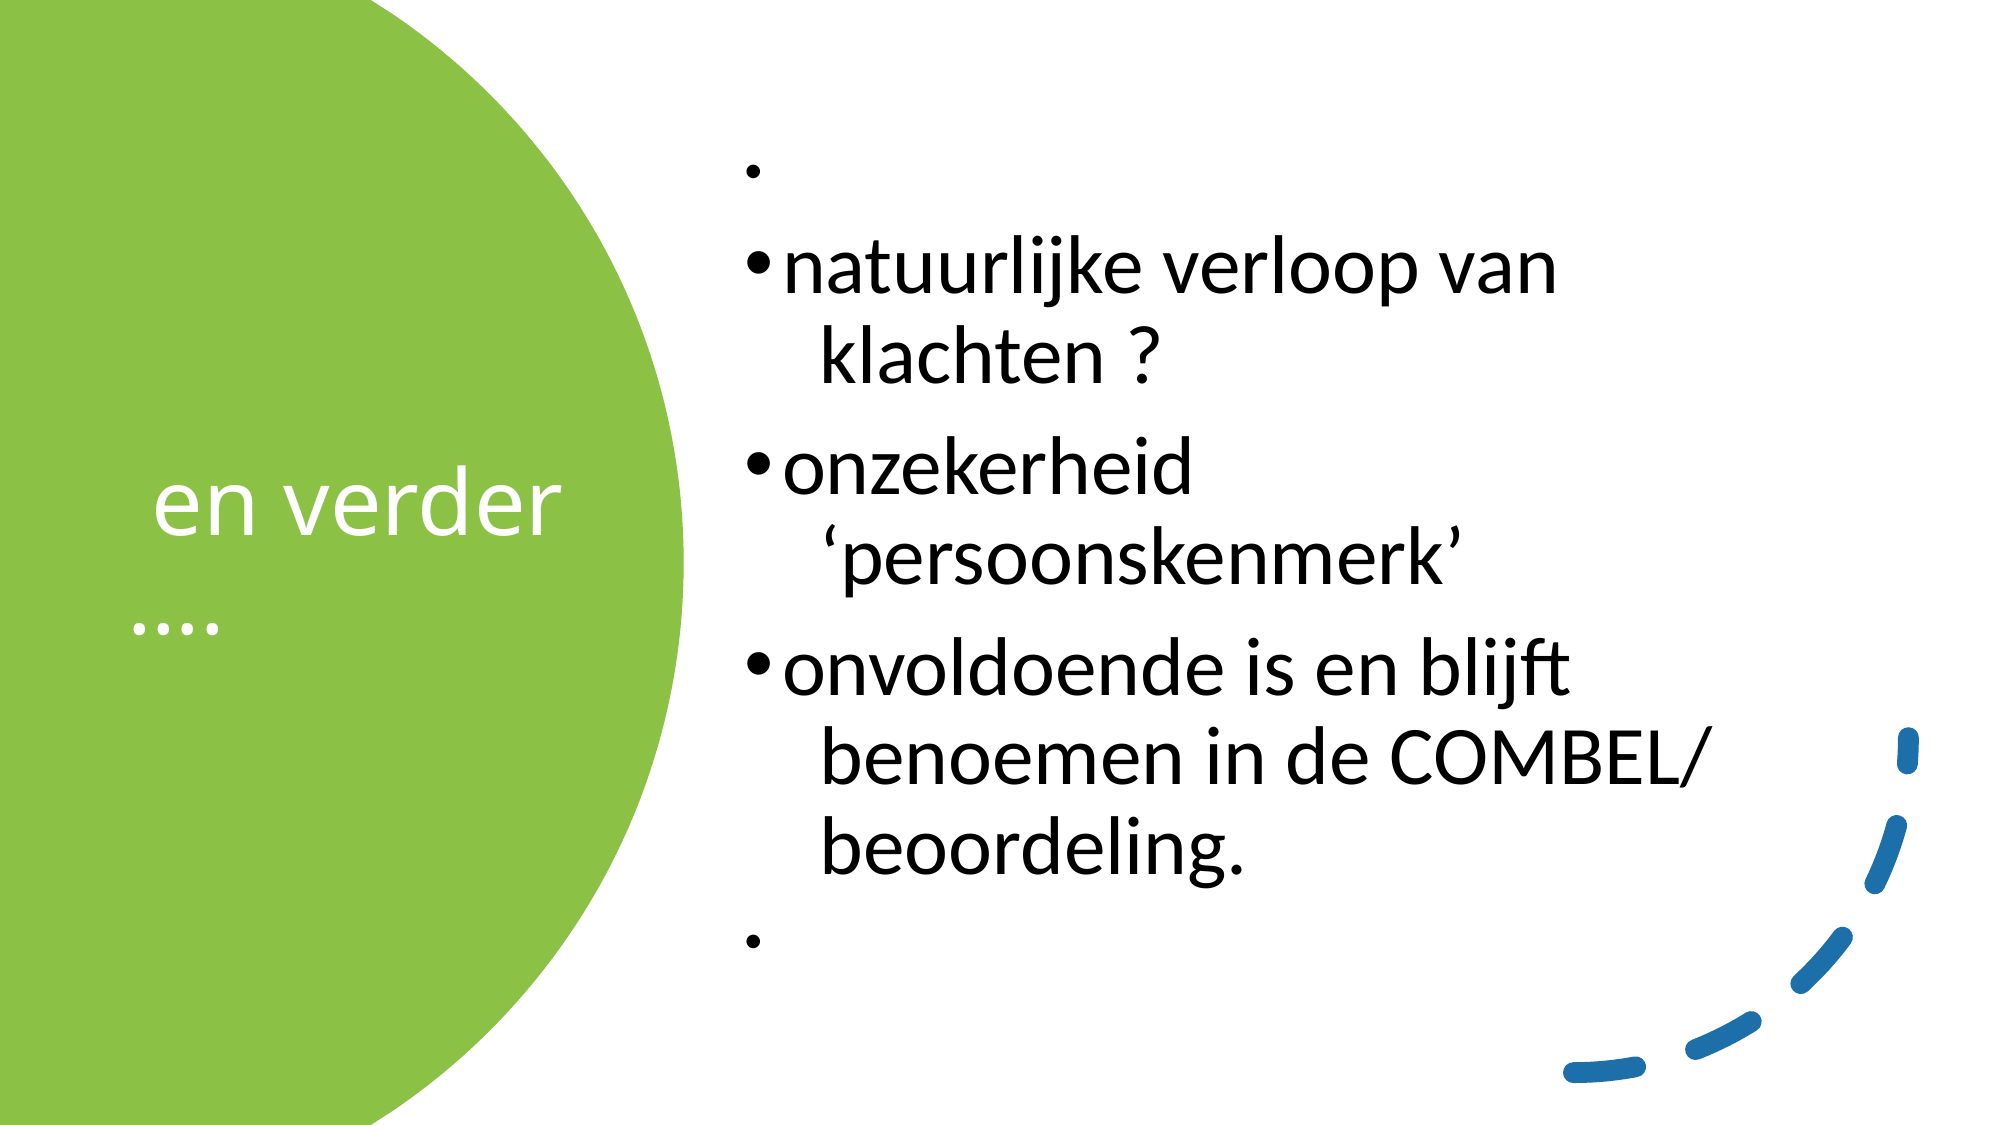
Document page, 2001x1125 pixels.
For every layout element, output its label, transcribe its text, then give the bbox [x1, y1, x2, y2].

list natuurlijke verloop van klachten ? onzekerheid ‘persoonskenmerk’ onvoldoende is en blijft benoemen in de COMBEL/ beoordeling. [729, 97, 1863, 1014]
text_box [0, 0, 2000, 1125]
title en verder …. [112, 189, 638, 922]
